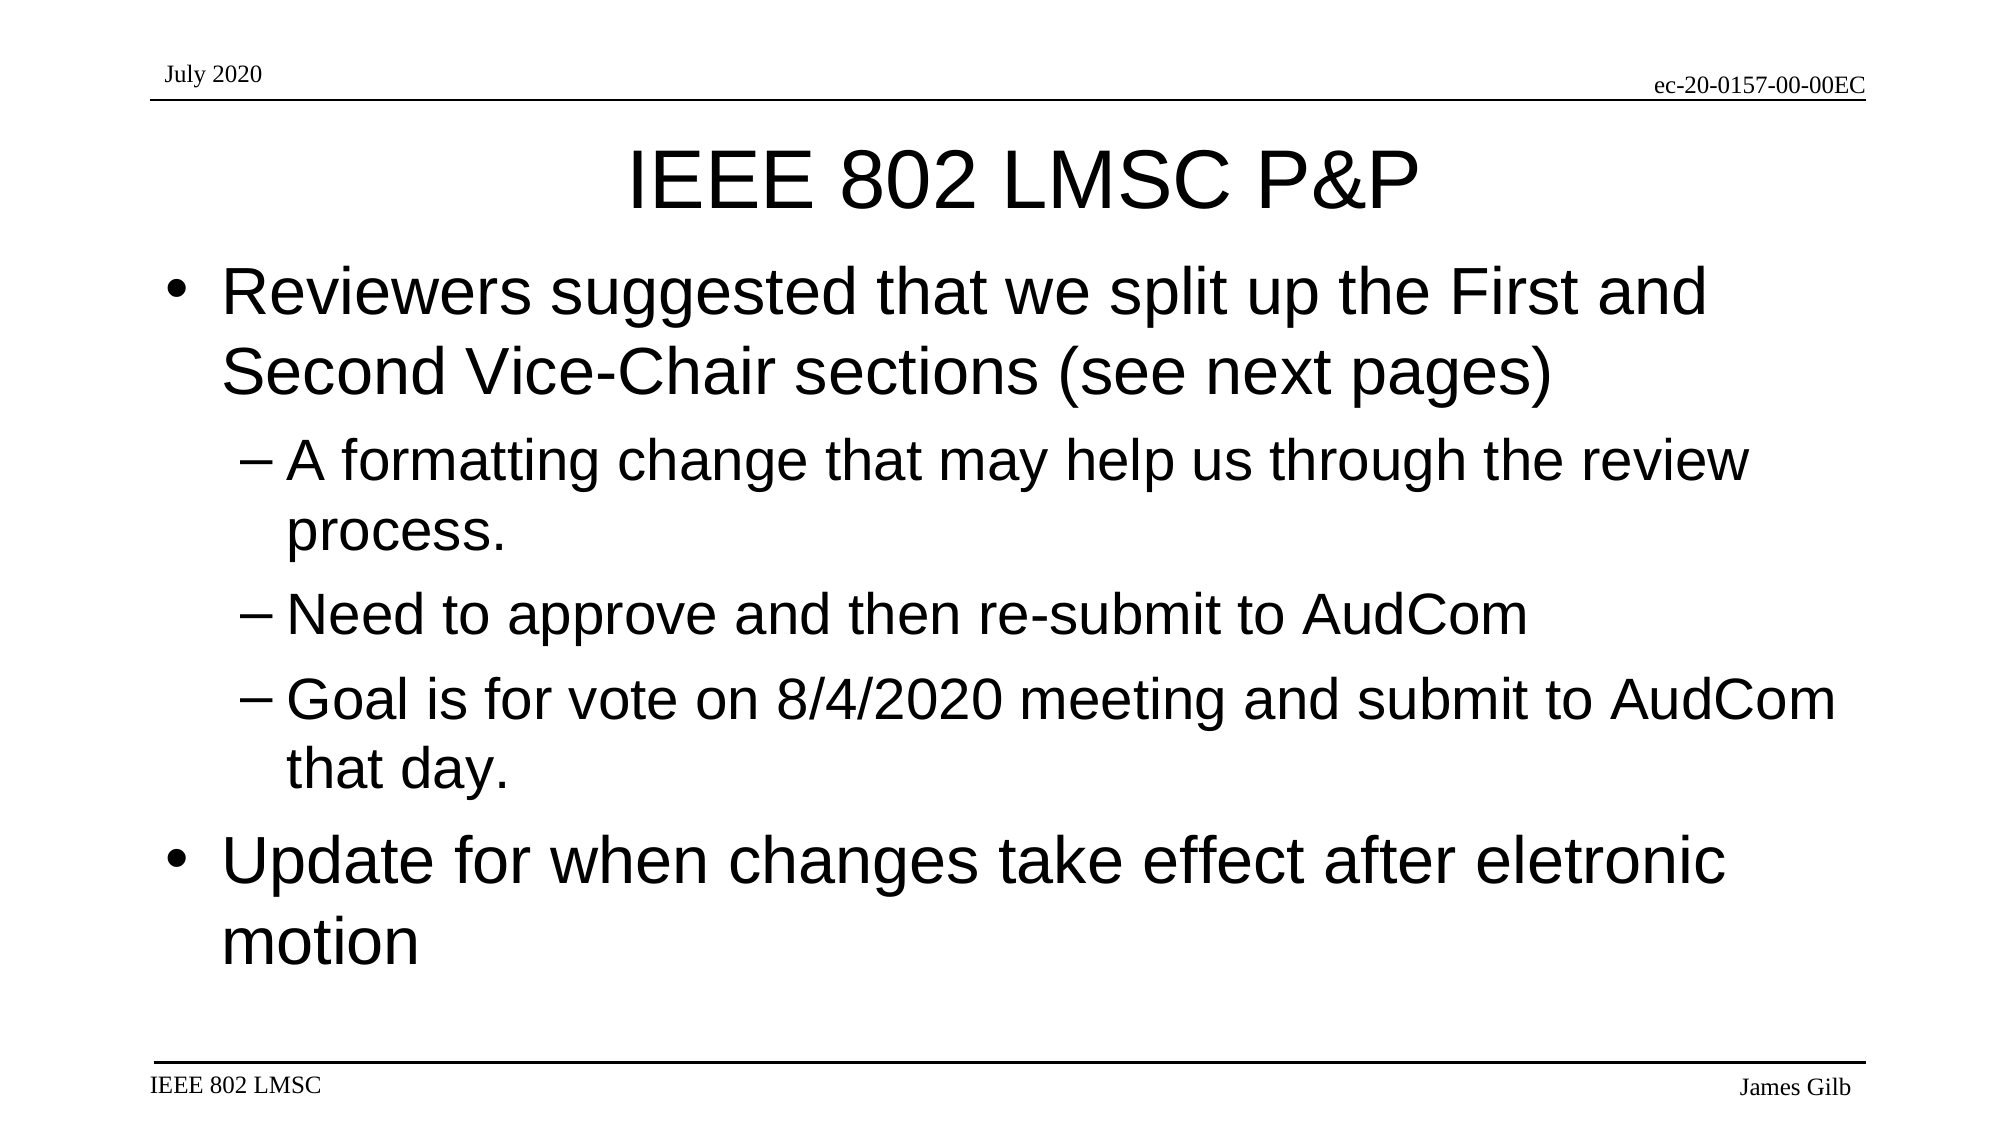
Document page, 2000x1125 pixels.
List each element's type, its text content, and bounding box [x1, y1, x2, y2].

list Reviewers suggested that we split up the First and Second Vice-Chair sections (see next pages) A formatting change that may help us through the review process. Need to approve and then re-submit to AudCom Goal is for vote on 8/4/2020 meeting and submit to AudCom that day. Update for when changes take effect after eletronic motion [149, 239, 1900, 1051]
title IEEE 802 LMSC P&P [149, 112, 1900, 238]
